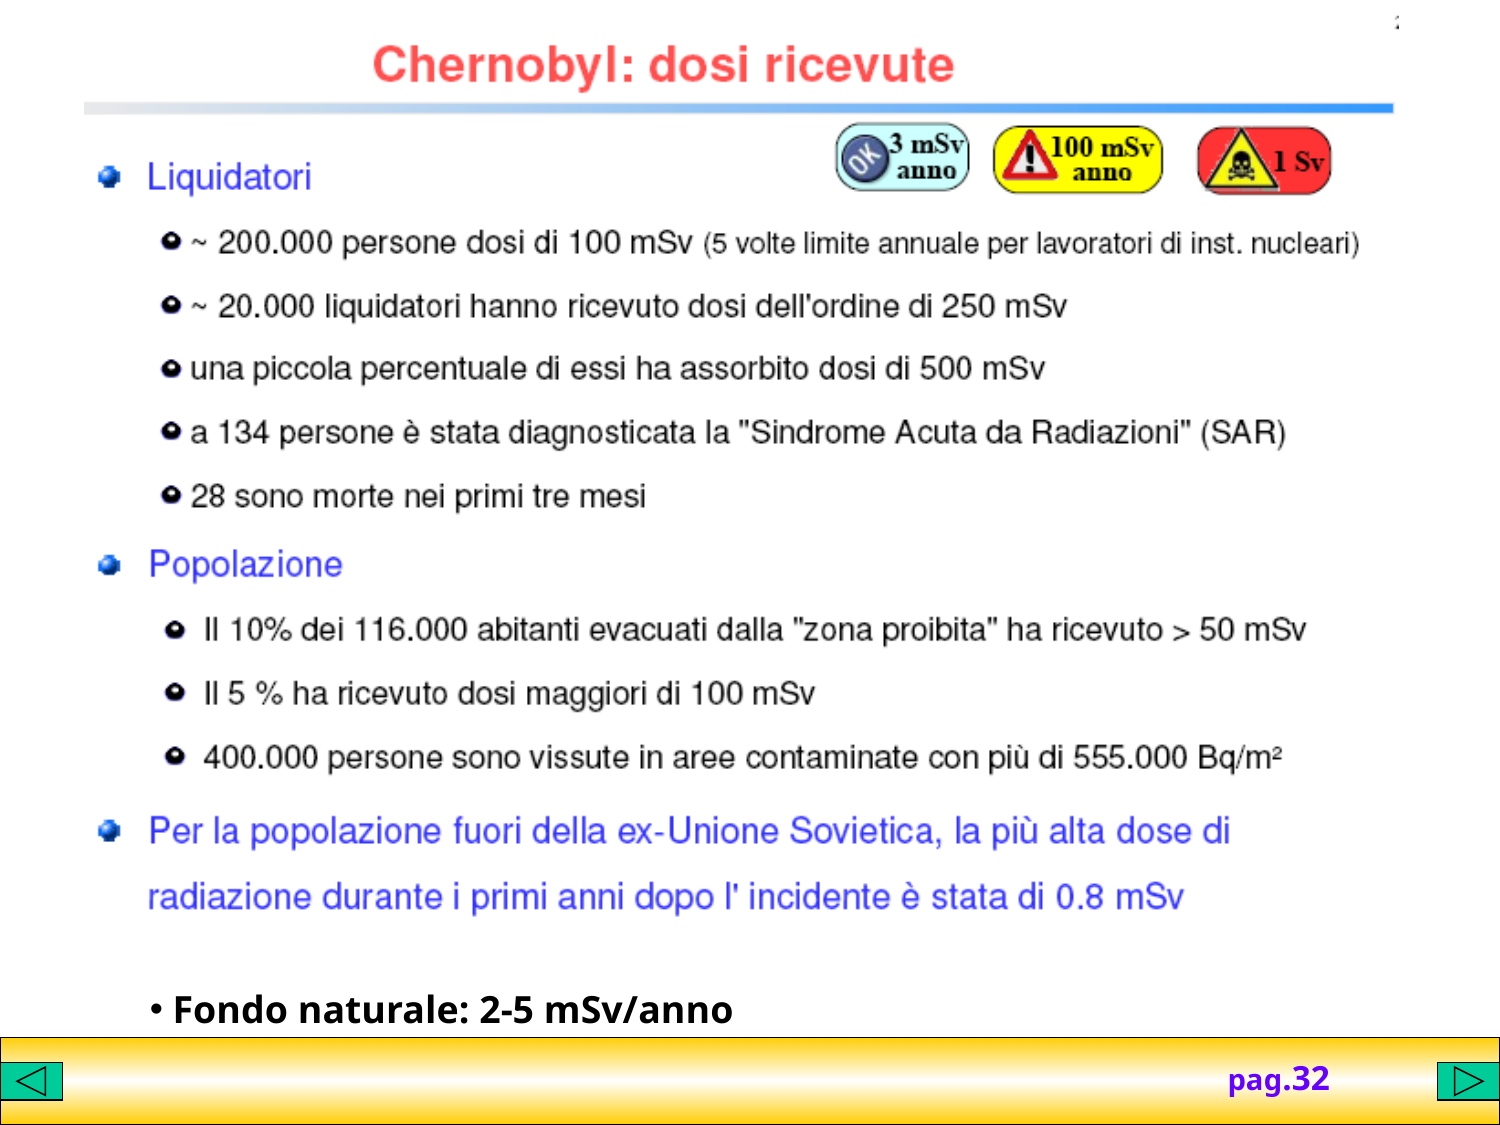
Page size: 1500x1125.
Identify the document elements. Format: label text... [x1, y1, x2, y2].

text_box Fondo naturale: 2-5 mSv/anno [134, 978, 797, 1039]
picture [84, 11, 1399, 937]
